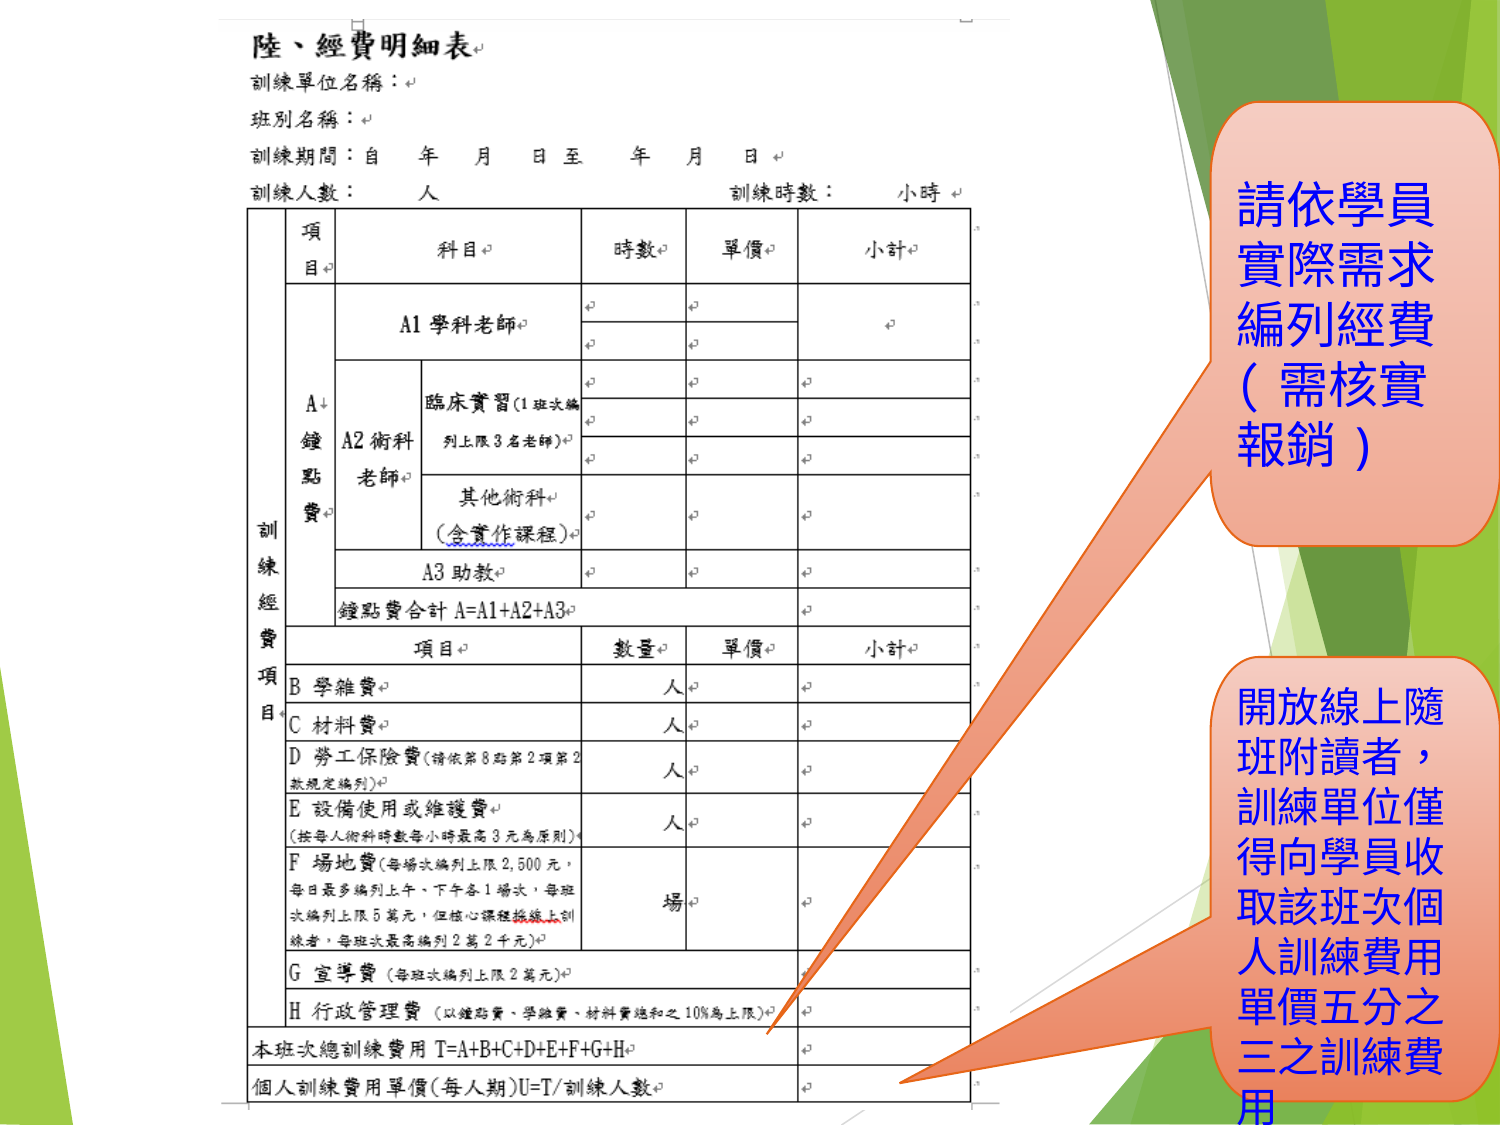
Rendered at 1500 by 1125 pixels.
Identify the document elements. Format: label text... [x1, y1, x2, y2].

text_box <編號> [1080, 1040, 1142, 1052]
text_box <編號> [1057, 991, 1069, 998]
picture [218, 19, 1010, 1110]
text_box 開放線上隨班附讀者，訓練單位僅得向學員收取該班次個人訓練費用單價五分之三之訓練費用 [899, 656, 1500, 1102]
text_box 請依學員實際需求編列經費(需核實報銷) [766, 101, 1500, 1035]
